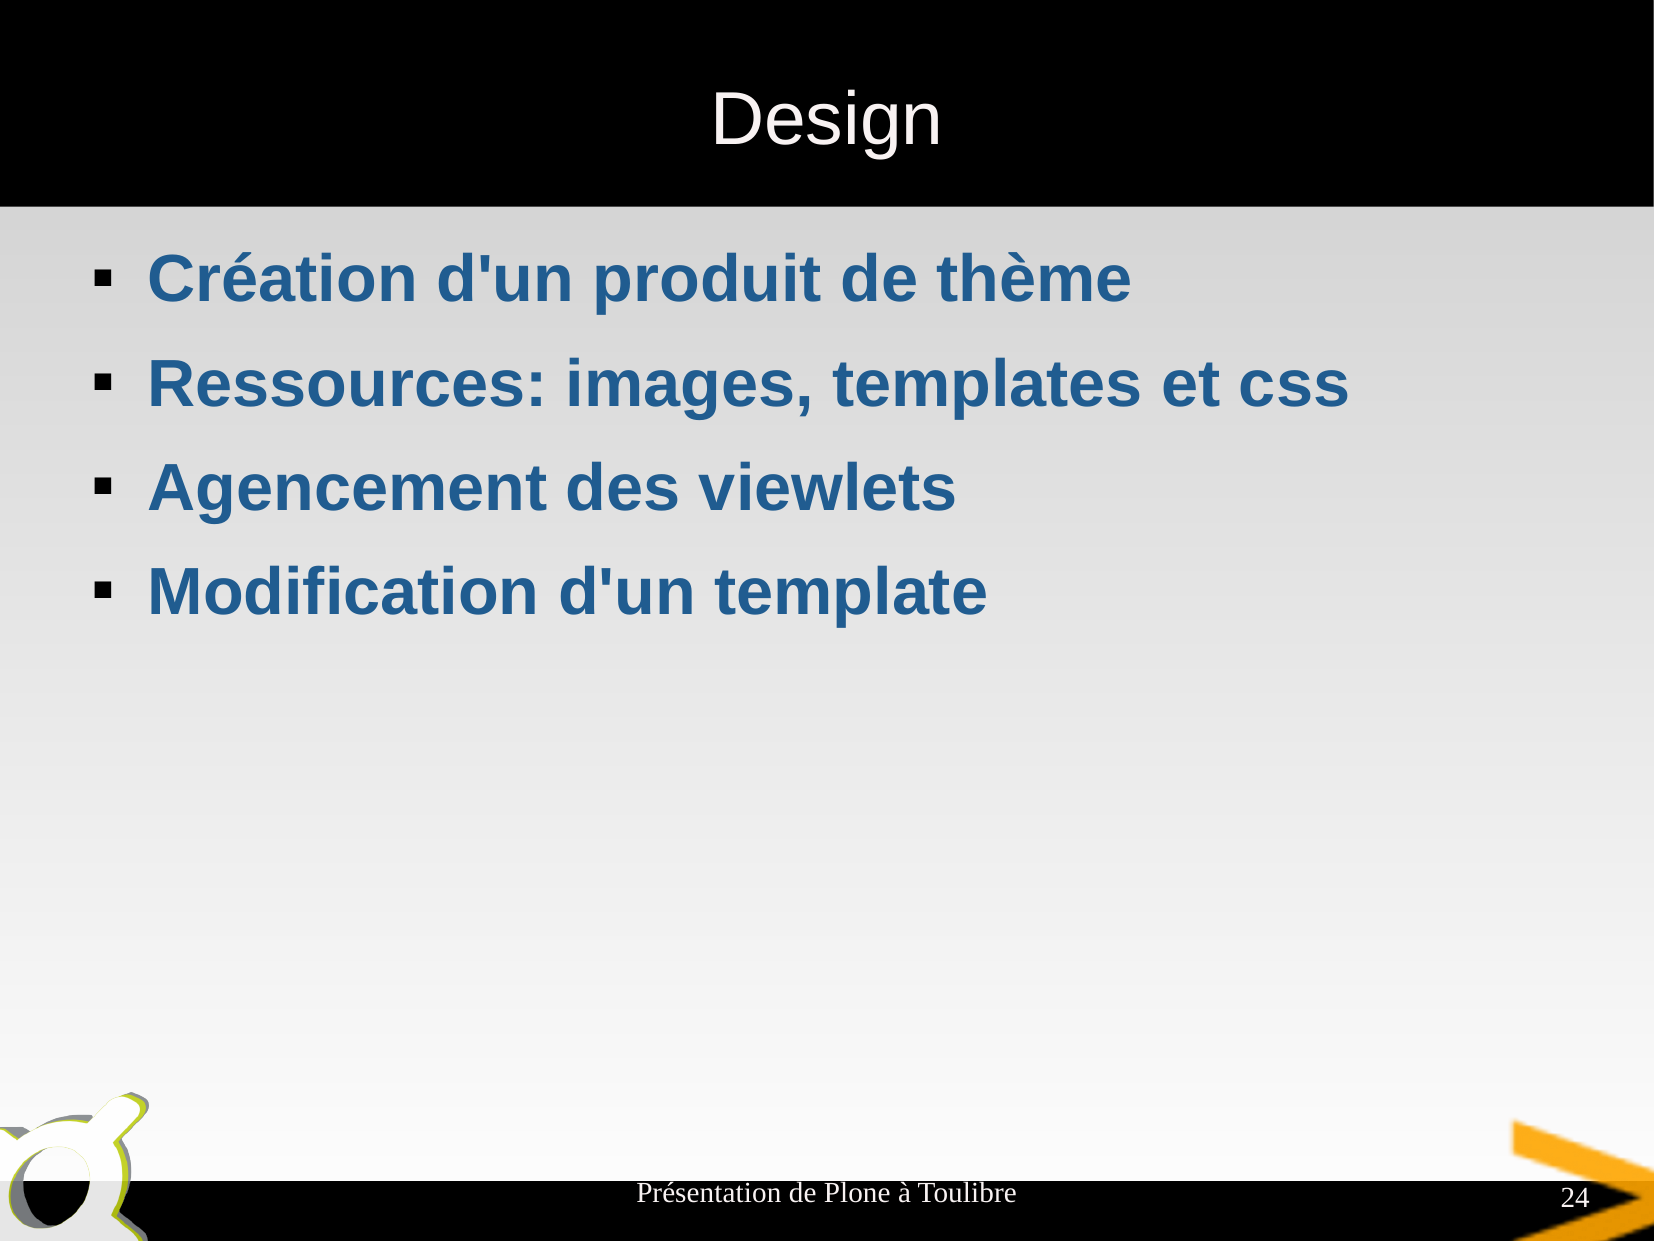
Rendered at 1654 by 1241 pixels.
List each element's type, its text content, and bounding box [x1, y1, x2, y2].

picture [1505, 1181, 1654, 1241]
title Design [177, 29, 1477, 207]
picture [0, 1181, 149, 1241]
list Création d'un produit de thème Ressources: images, templates et css Agencement des viewlets Modification d'un template [76, 241, 1565, 1123]
